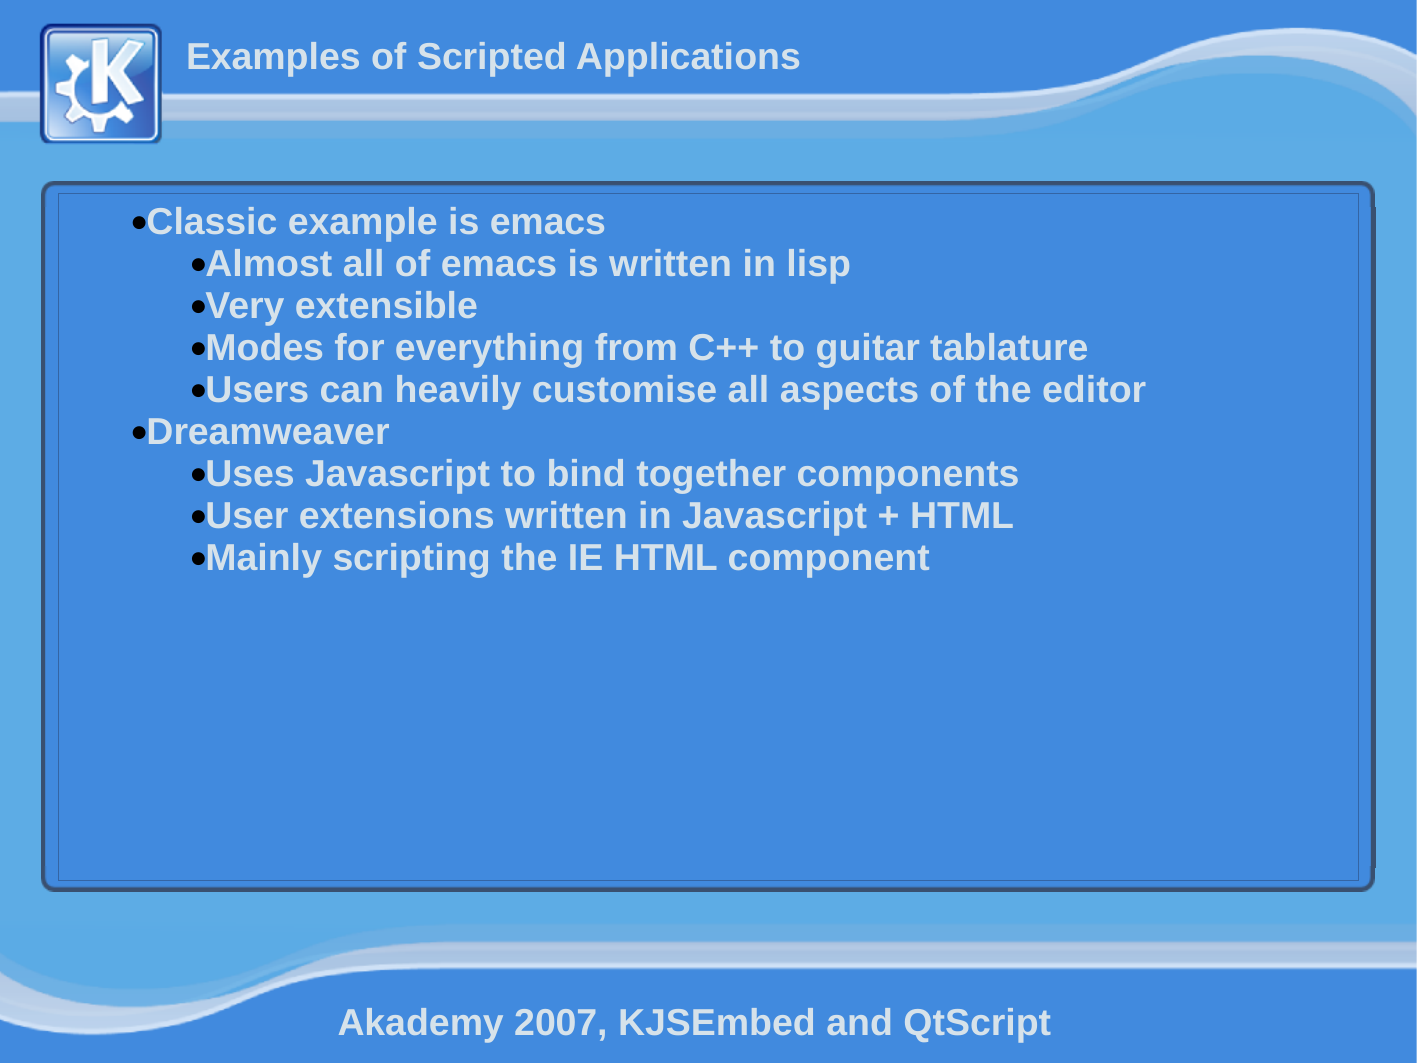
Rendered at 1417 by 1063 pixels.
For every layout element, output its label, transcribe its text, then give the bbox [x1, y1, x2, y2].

text_box Classic example is emacs Almost all of emacs is written in lisp Very extensible Modes for everything from C++ to guitar tablature Users can heavily customise all aspects of the editor Dreamweaver Uses Javascript to bind together components User extensions written in Javascript + HTML Mainly scripting the IE HTML component [58, 193, 1359, 881]
text_box Examples of Scripted Applications [171, 27, 1048, 105]
picture [0, 0, 1417, 1063]
